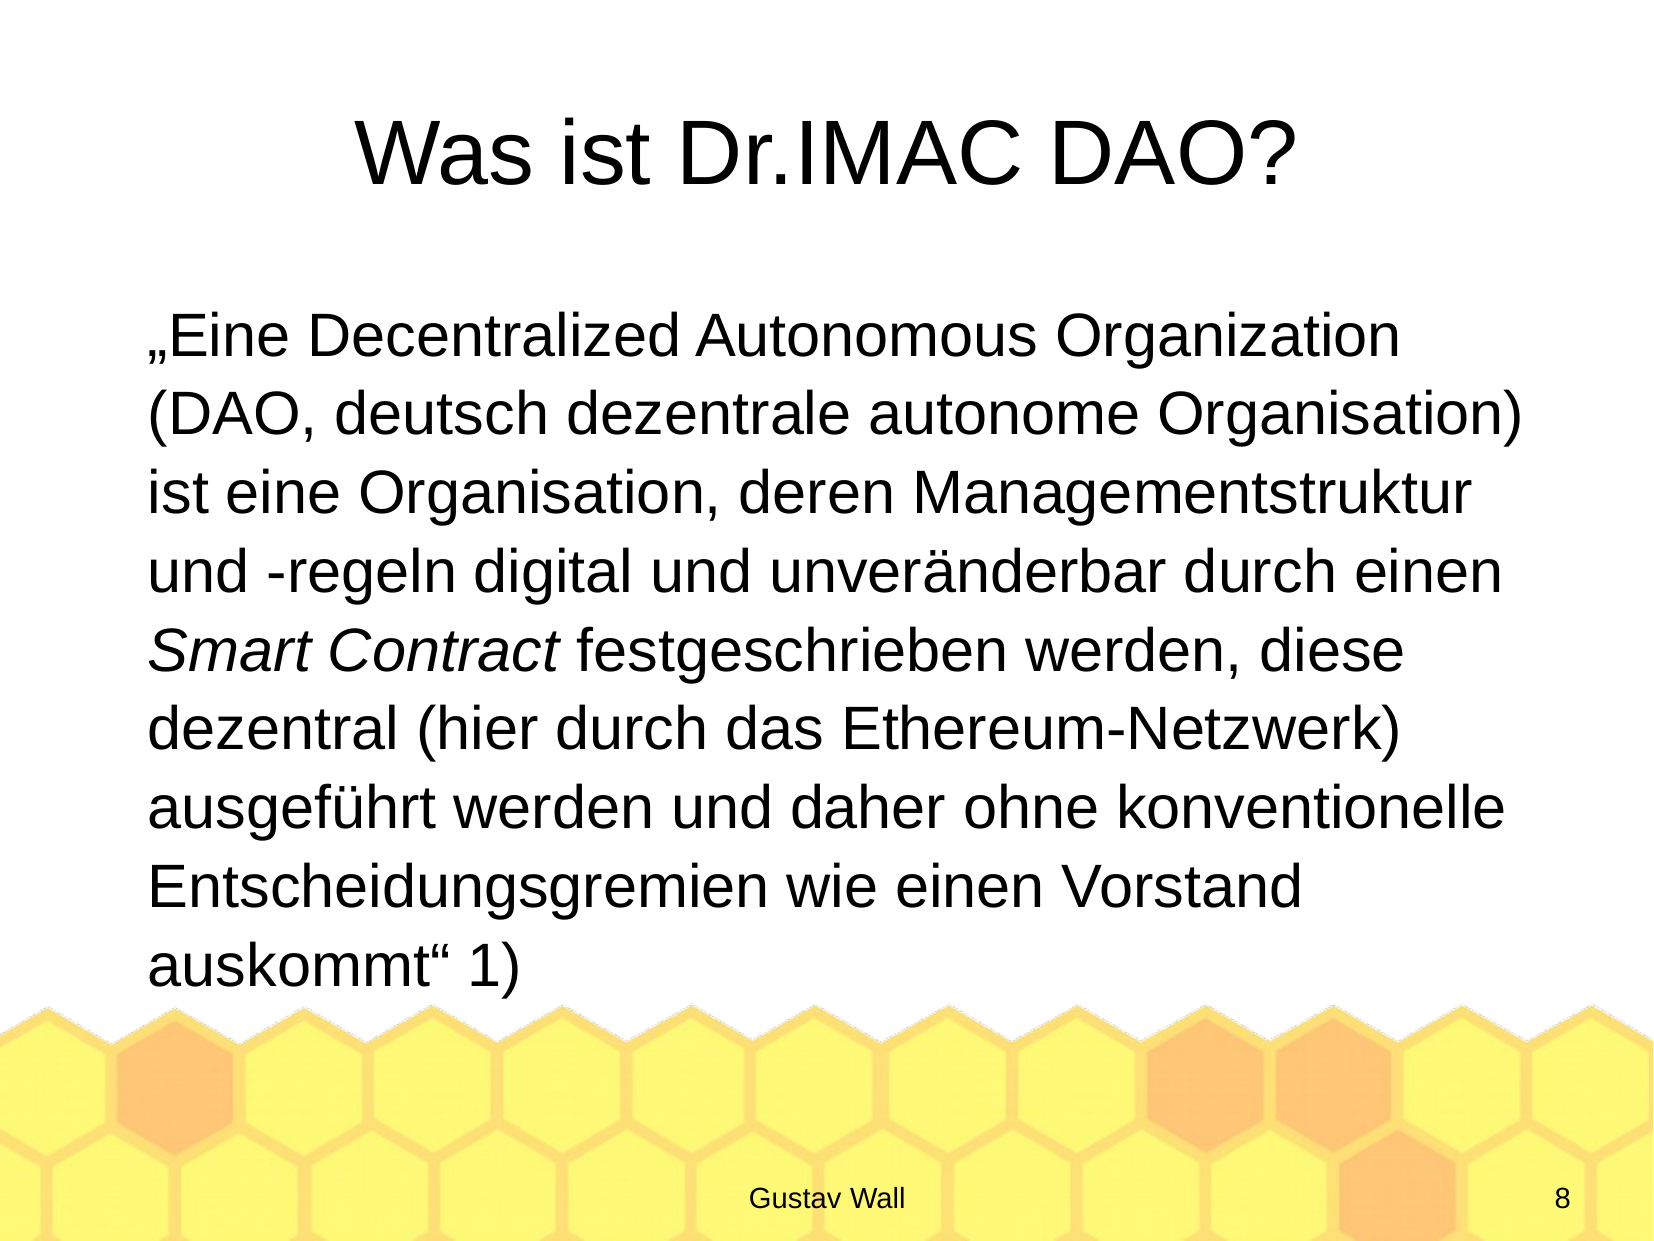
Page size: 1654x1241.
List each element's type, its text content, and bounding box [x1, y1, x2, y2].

title Was ist Dr.IMAC DAO? [82, 49, 1571, 257]
list „Eine Decentralized Autonomous Organization (DAO, deutsch dezentrale autonome Organisation) ist eine Organisation, deren Managementstruktur und -regeln digital und unveränderbar durch einen Smart Contract festgeschrieben werden, diese dezentral (hier durch das Ethereum-Netzwerk) ausgeführt werden und daher ohne konventionelle Entscheidungsgremien wie einen Vorstand auskommt“ 1) [82, 290, 1571, 1010]
picture [0, 1001, 1654, 1241]
